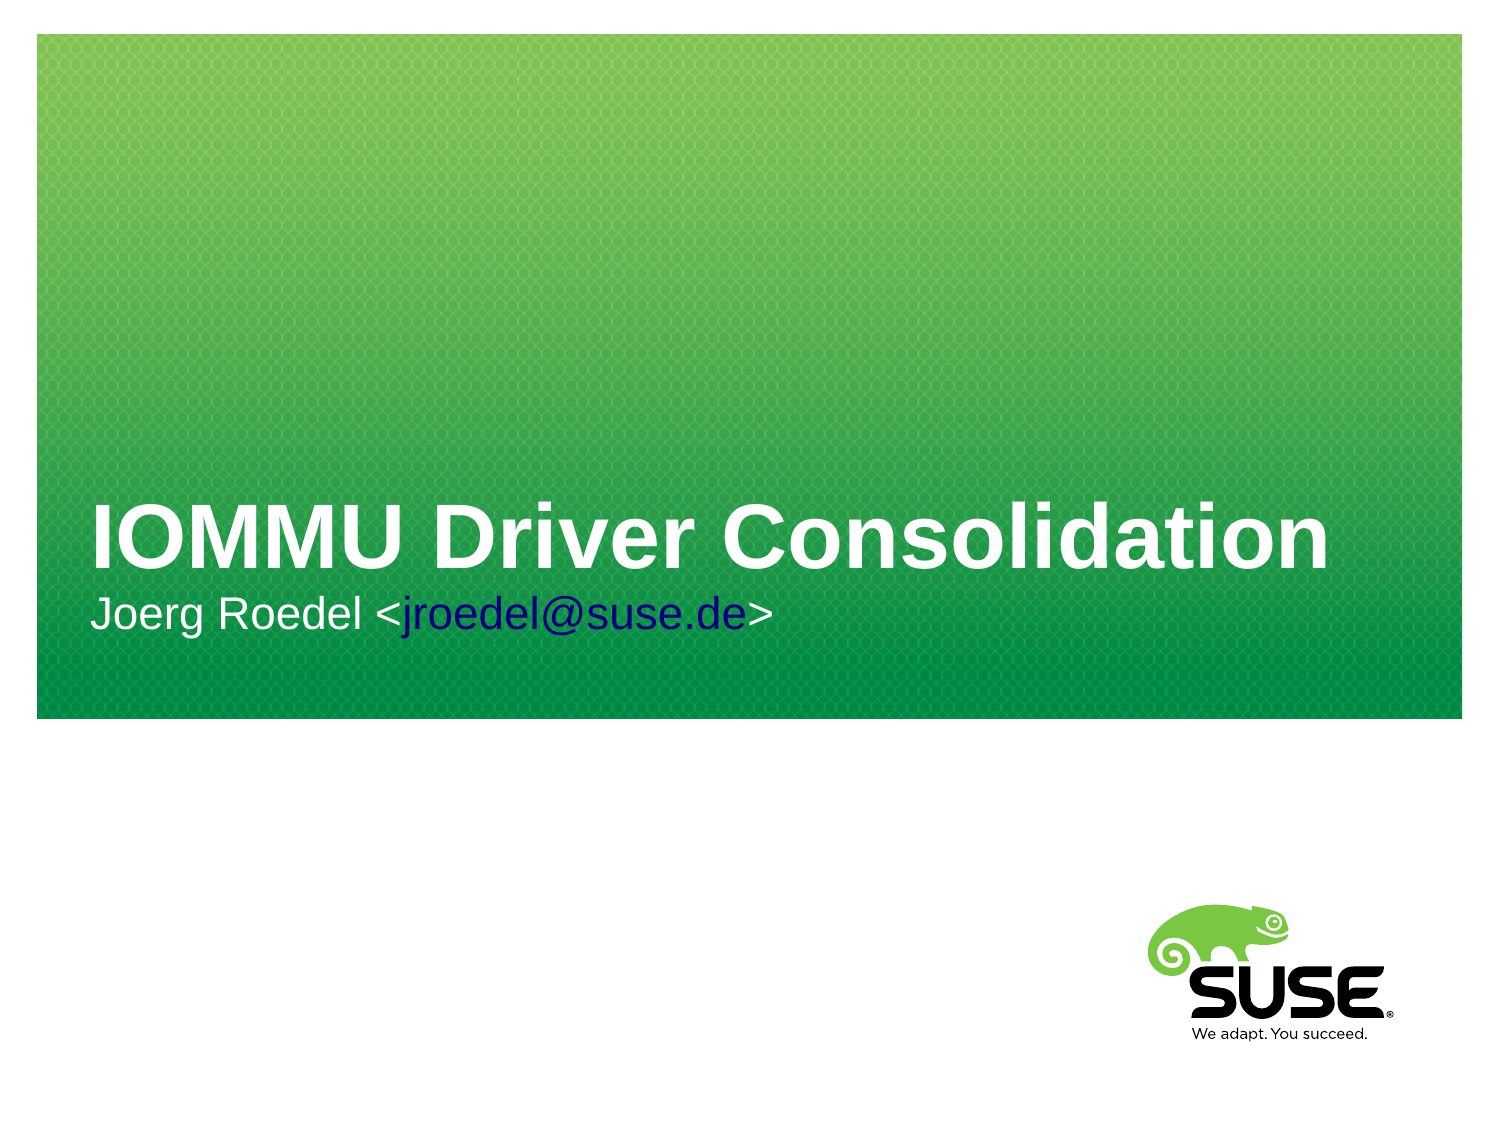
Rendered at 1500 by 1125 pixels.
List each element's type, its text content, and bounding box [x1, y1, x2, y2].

title IOMMU Driver Consolidation Joerg Roedel <jroedel@suse.de> [90, 331, 1441, 640]
picture [37, 34, 1463, 719]
